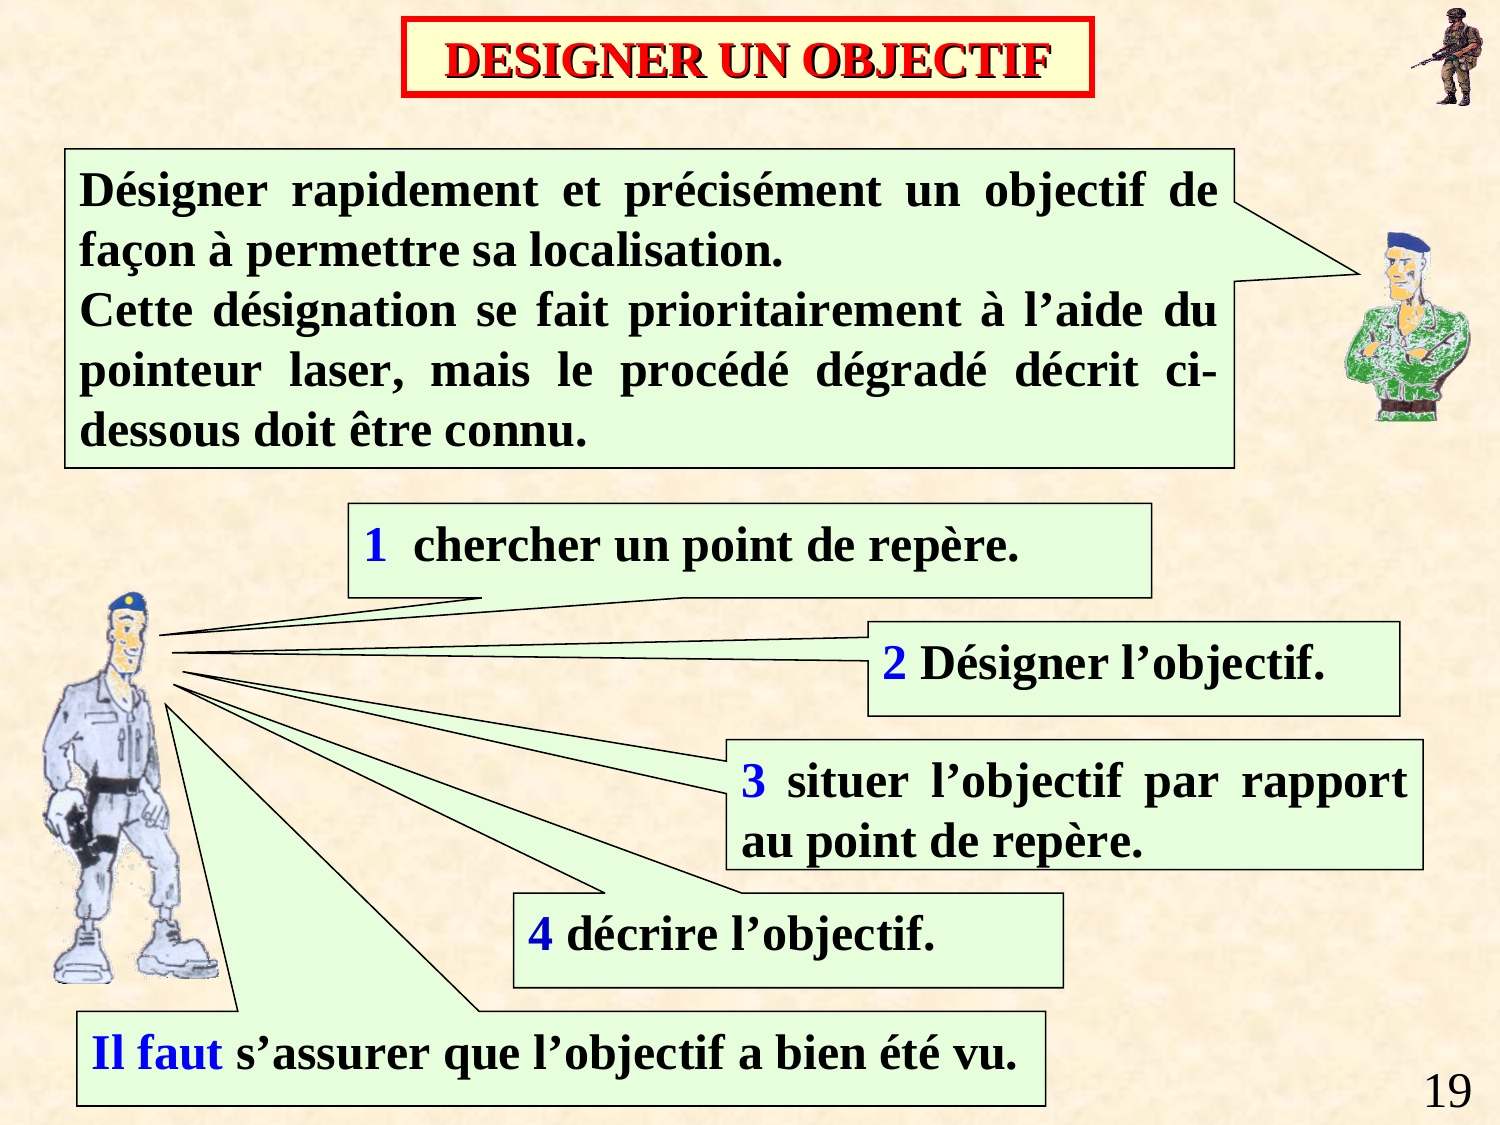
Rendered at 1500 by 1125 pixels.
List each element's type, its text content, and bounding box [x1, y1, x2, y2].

text_box DESIGNER UN OBJECTIF [404, 18, 1092, 95]
picture [0, 0, 1500, 1125]
text_box Il faut s’assurer que l’objectif a bien été vu. [76, 704, 1046, 1106]
text_box 1 chercher un point de repère. [159, 503, 1152, 636]
text_box 3 situer l’objectif par rapport au point de repère. [182, 671, 1424, 870]
text_box 4 décrire l’objectif. [173, 684, 1064, 988]
text_box 2 Désigner l’objectif. [171, 621, 1400, 717]
text_box Désigner rapidement et précisément un objectif de façon à permettre sa localisation. Cette désignation se fait prioritairement à l’aide du pointeur laser, mais le procédé dégradé décrit ci-dessous doit être connu. [64, 148, 1344, 469]
